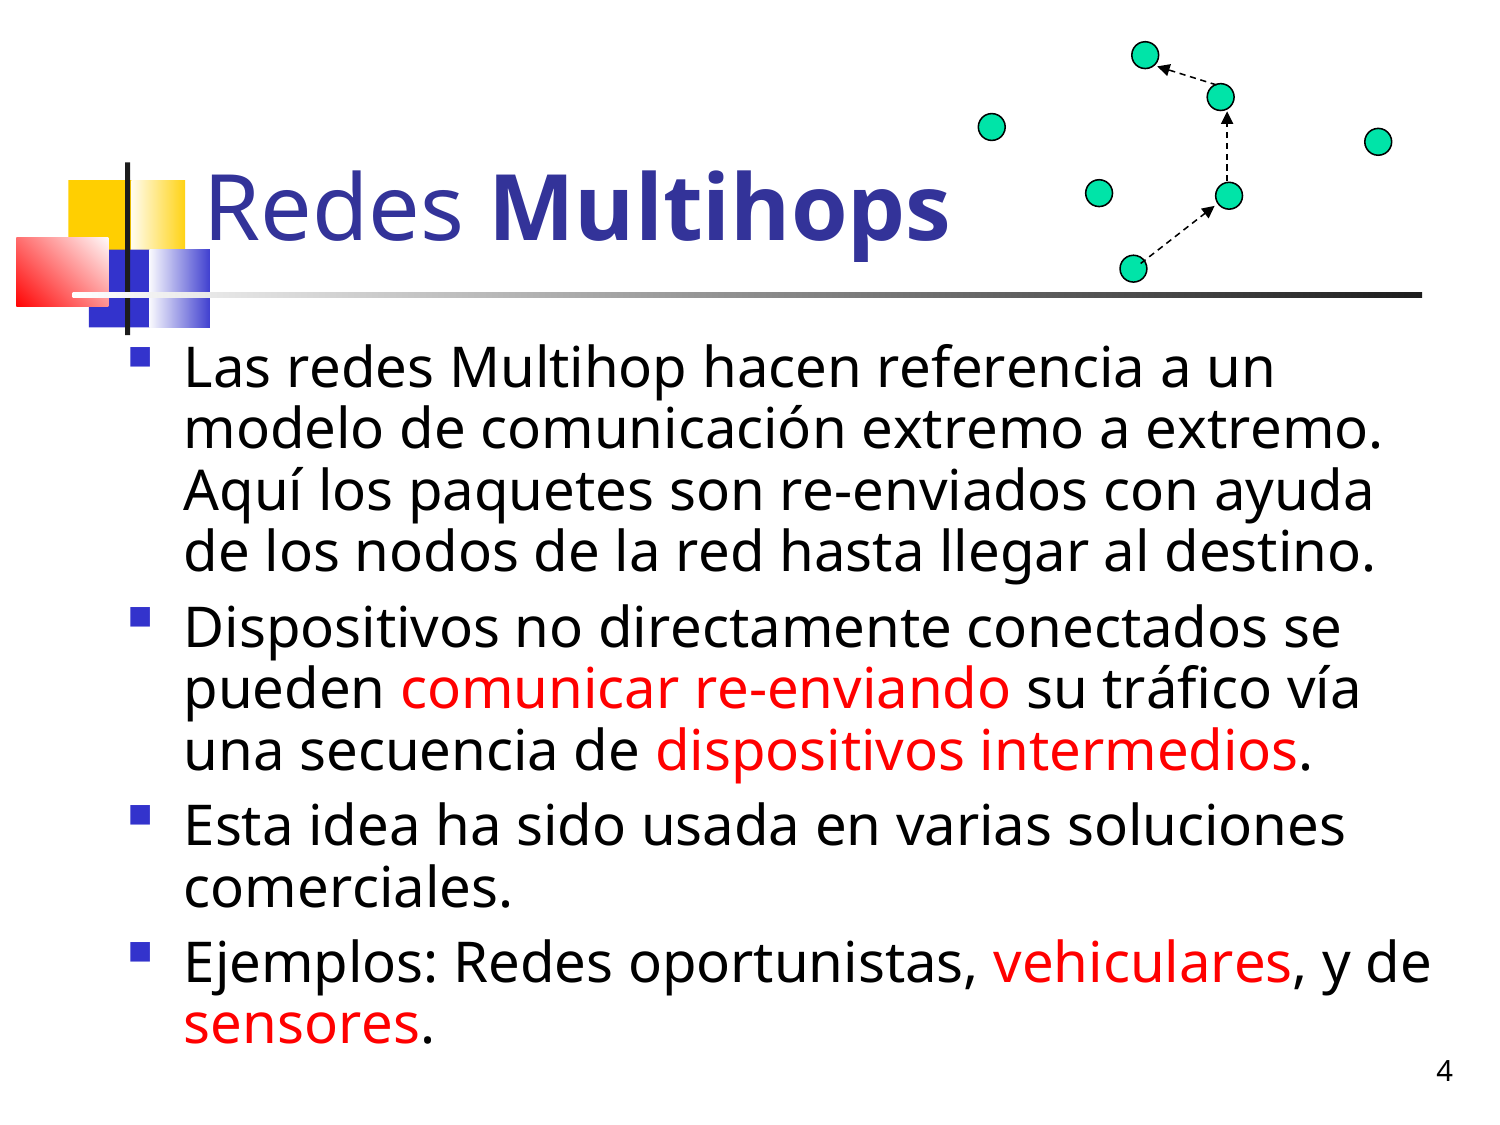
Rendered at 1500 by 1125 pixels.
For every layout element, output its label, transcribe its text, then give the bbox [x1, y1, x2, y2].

list Las redes Multihop hacen referencia a un modelo de comunicación extremo a extremo. Aquí los paquetes son re-enviados con ayuda de los nodos de la red hasta llegar al destino. Dispositivos no directamente conectados se pueden comunicar re-enviando su tráfico vía una secuencia de dispositivos intermedios. Esta idea ha sido usada en varias soluciones comerciales. Ejemplos: Redes oportunistas, vehiculares, y de sensores. [112, 331, 1469, 1030]
text_box <number> [1155, 1030, 1468, 1100]
title Redes Multihops [188, 20, 1280, 276]
